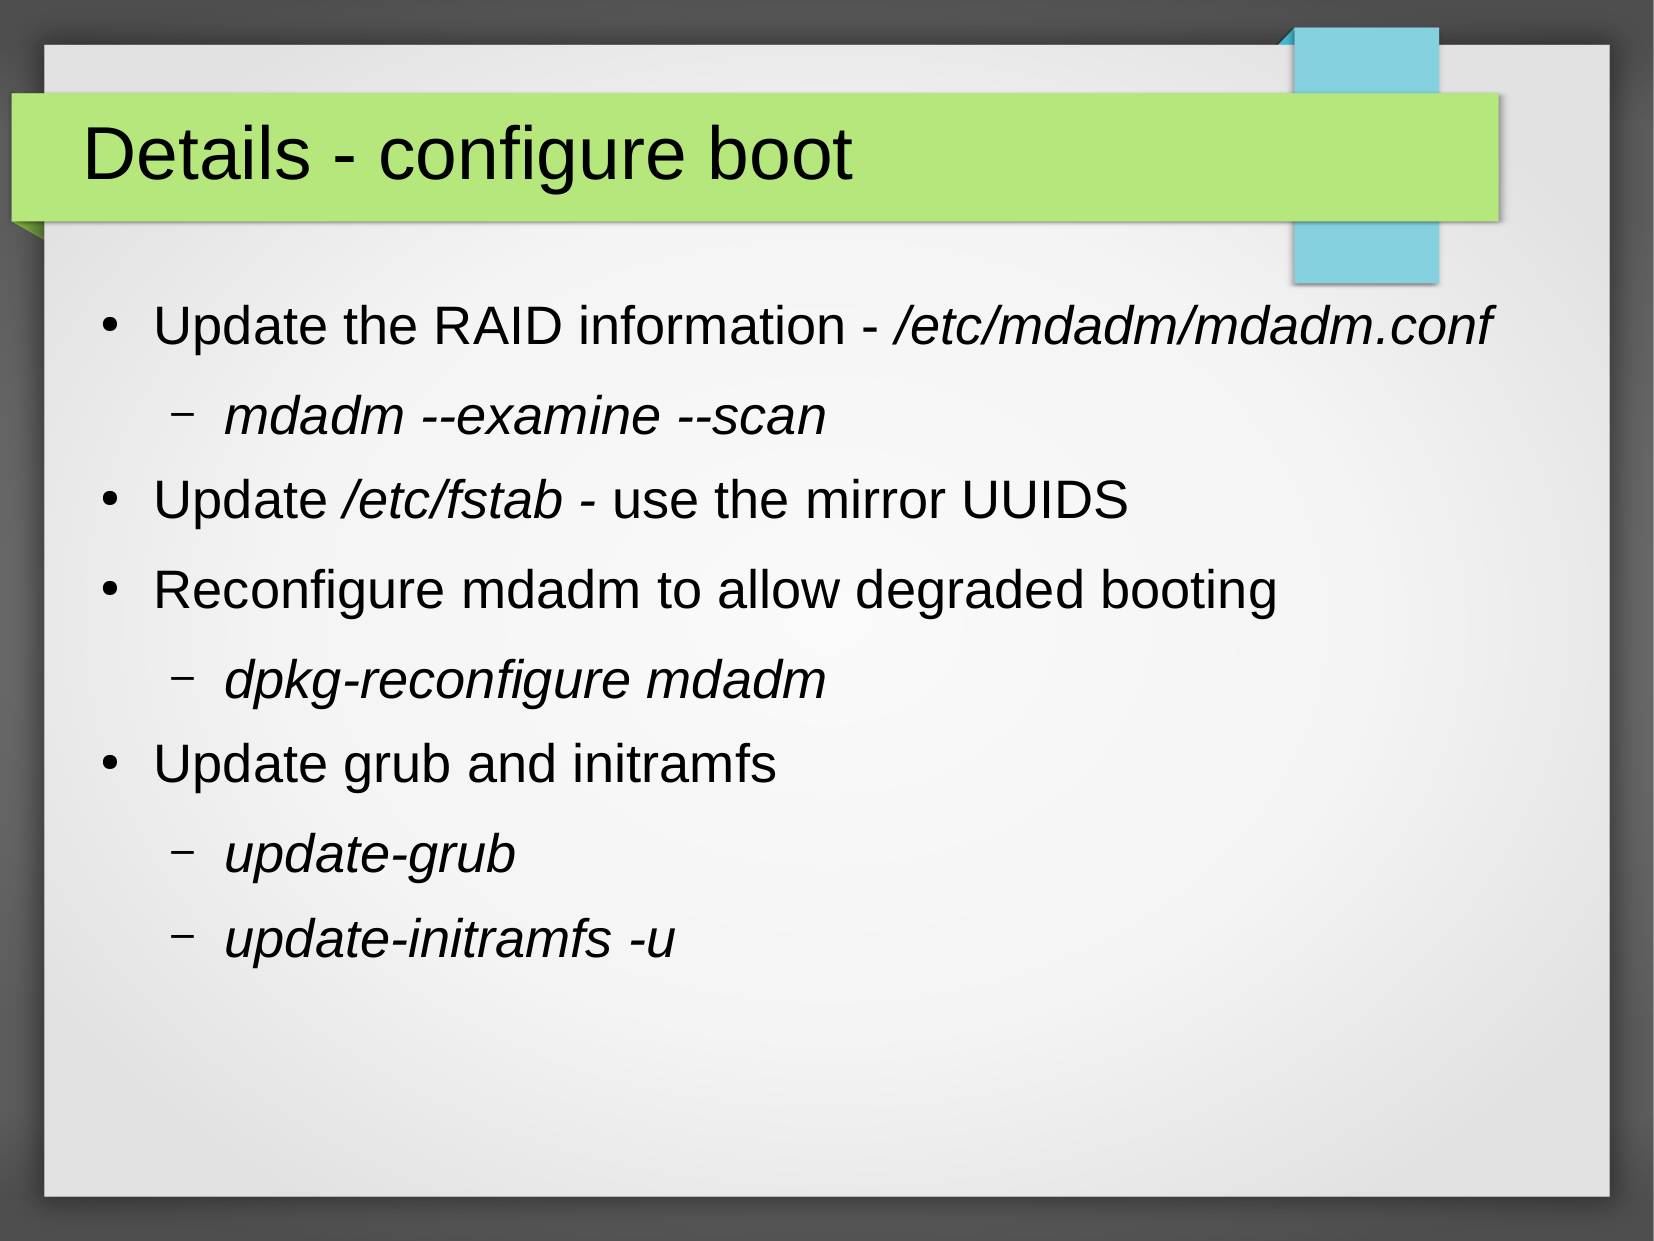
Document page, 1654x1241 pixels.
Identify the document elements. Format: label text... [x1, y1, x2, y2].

picture [0, 0, 1654, 1241]
list Update the RAID information - /etc/mdadm/mdadm.conf mdadm --examine --scan Update /etc/fstab - use the mirror UUIDS Reconfigure mdadm to allow degraded booting dpkg-reconfigure mdadm Update grub and initramfs update-grub update-initramfs -u [82, 295, 1571, 1015]
title Details - configure boot [82, 94, 1264, 213]
